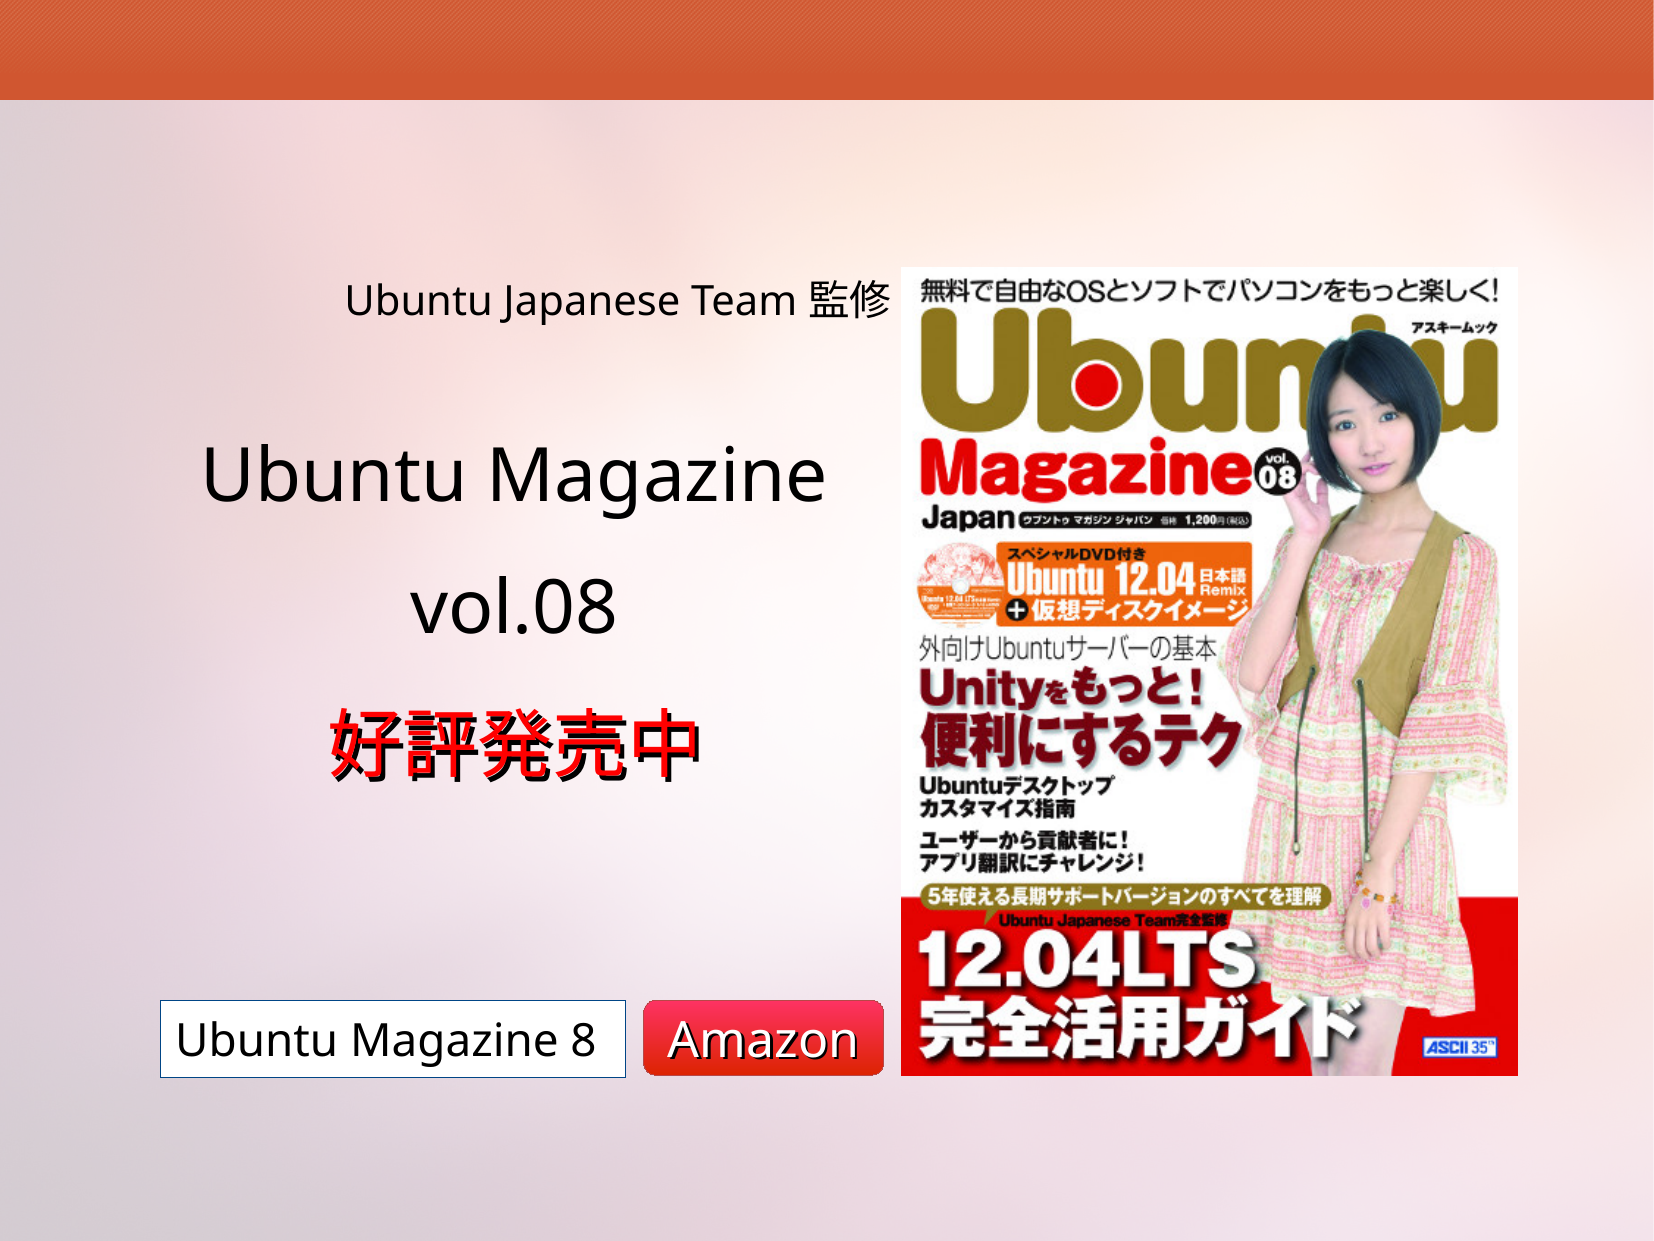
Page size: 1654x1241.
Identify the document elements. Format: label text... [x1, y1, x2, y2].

text_box Amazon [643, 1000, 884, 1076]
text_box Ubuntu Magazine 8 [160, 1000, 626, 1065]
list Ubuntu Japanese Team 監修 Ubuntu Magazine vol.08 好評発売中 [137, 267, 892, 963]
picture [0, 0, 1654, 1241]
